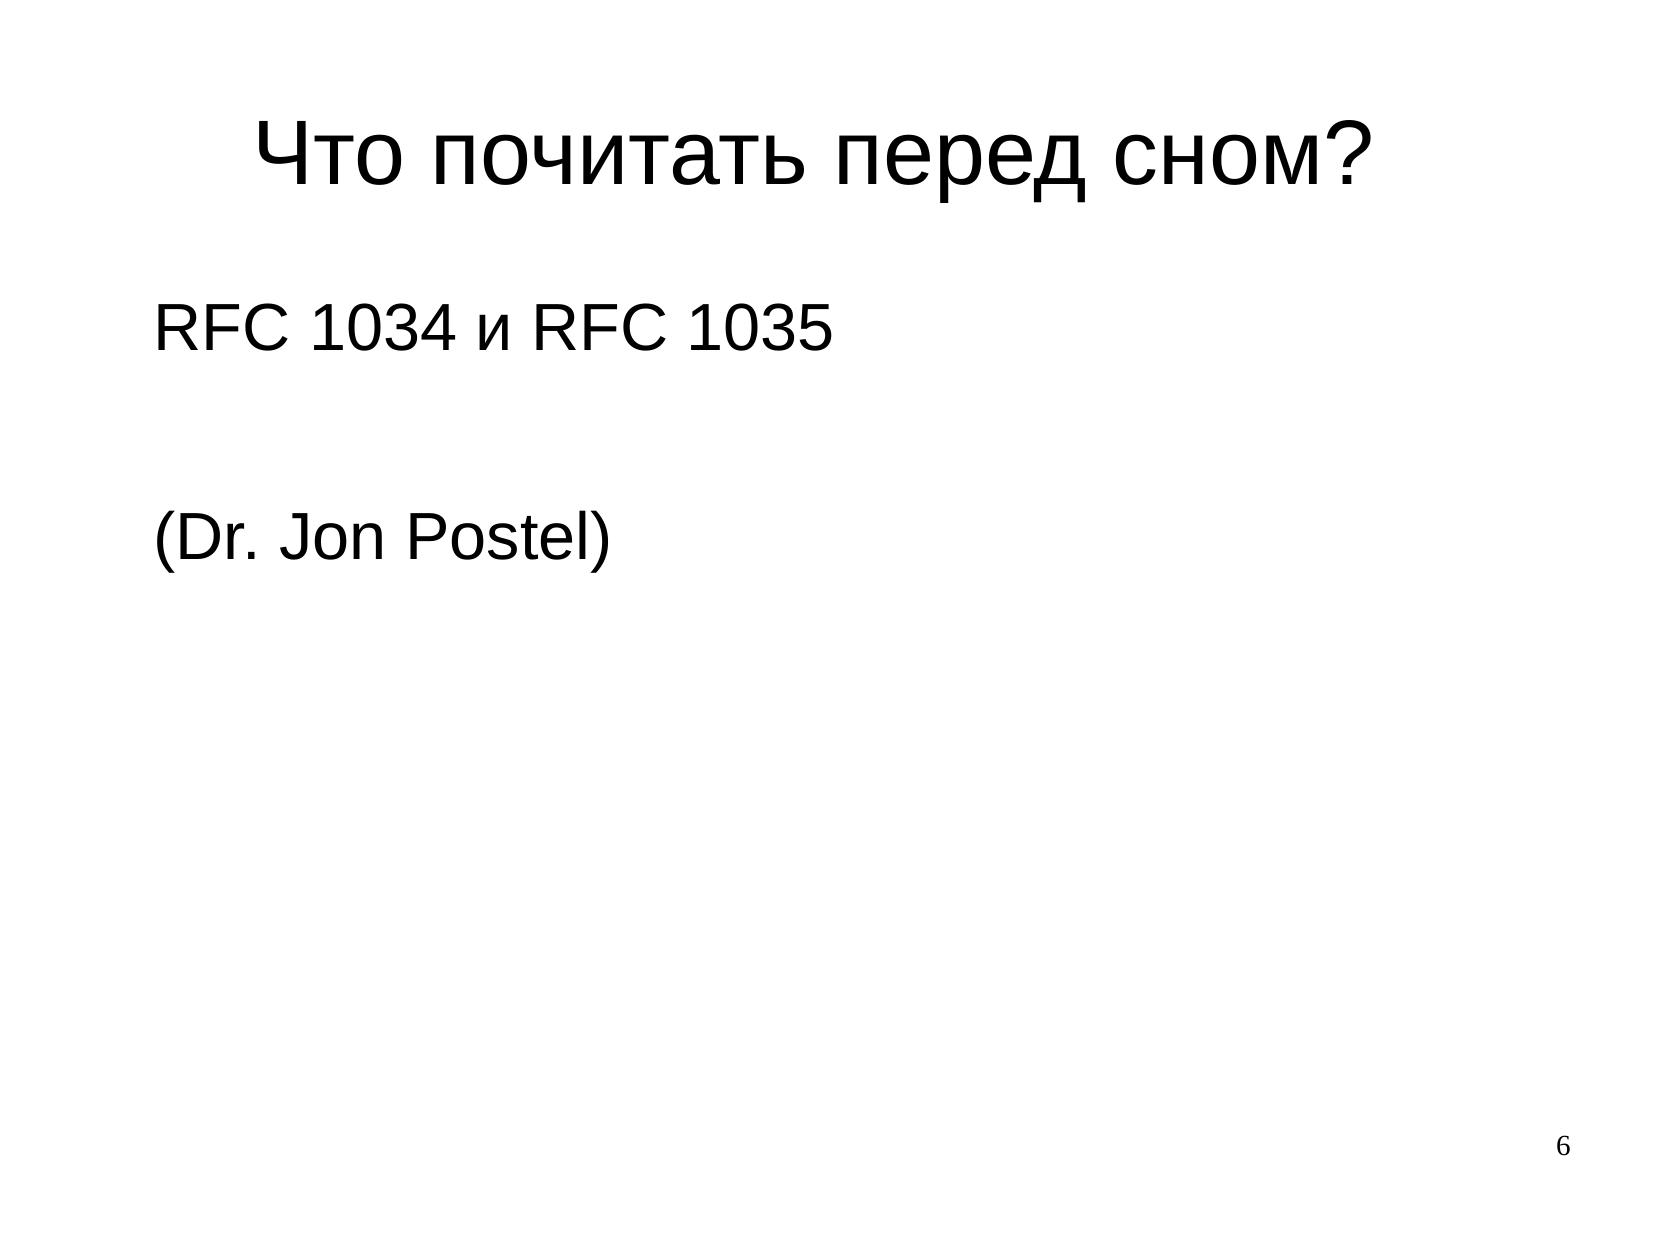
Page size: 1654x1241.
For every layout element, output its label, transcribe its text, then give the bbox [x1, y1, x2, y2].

title Что почитать перед сном? [82, 49, 1571, 257]
list RFC 1034 и RFC 1035 (Dr. Jon Postel) [82, 290, 1571, 1109]
